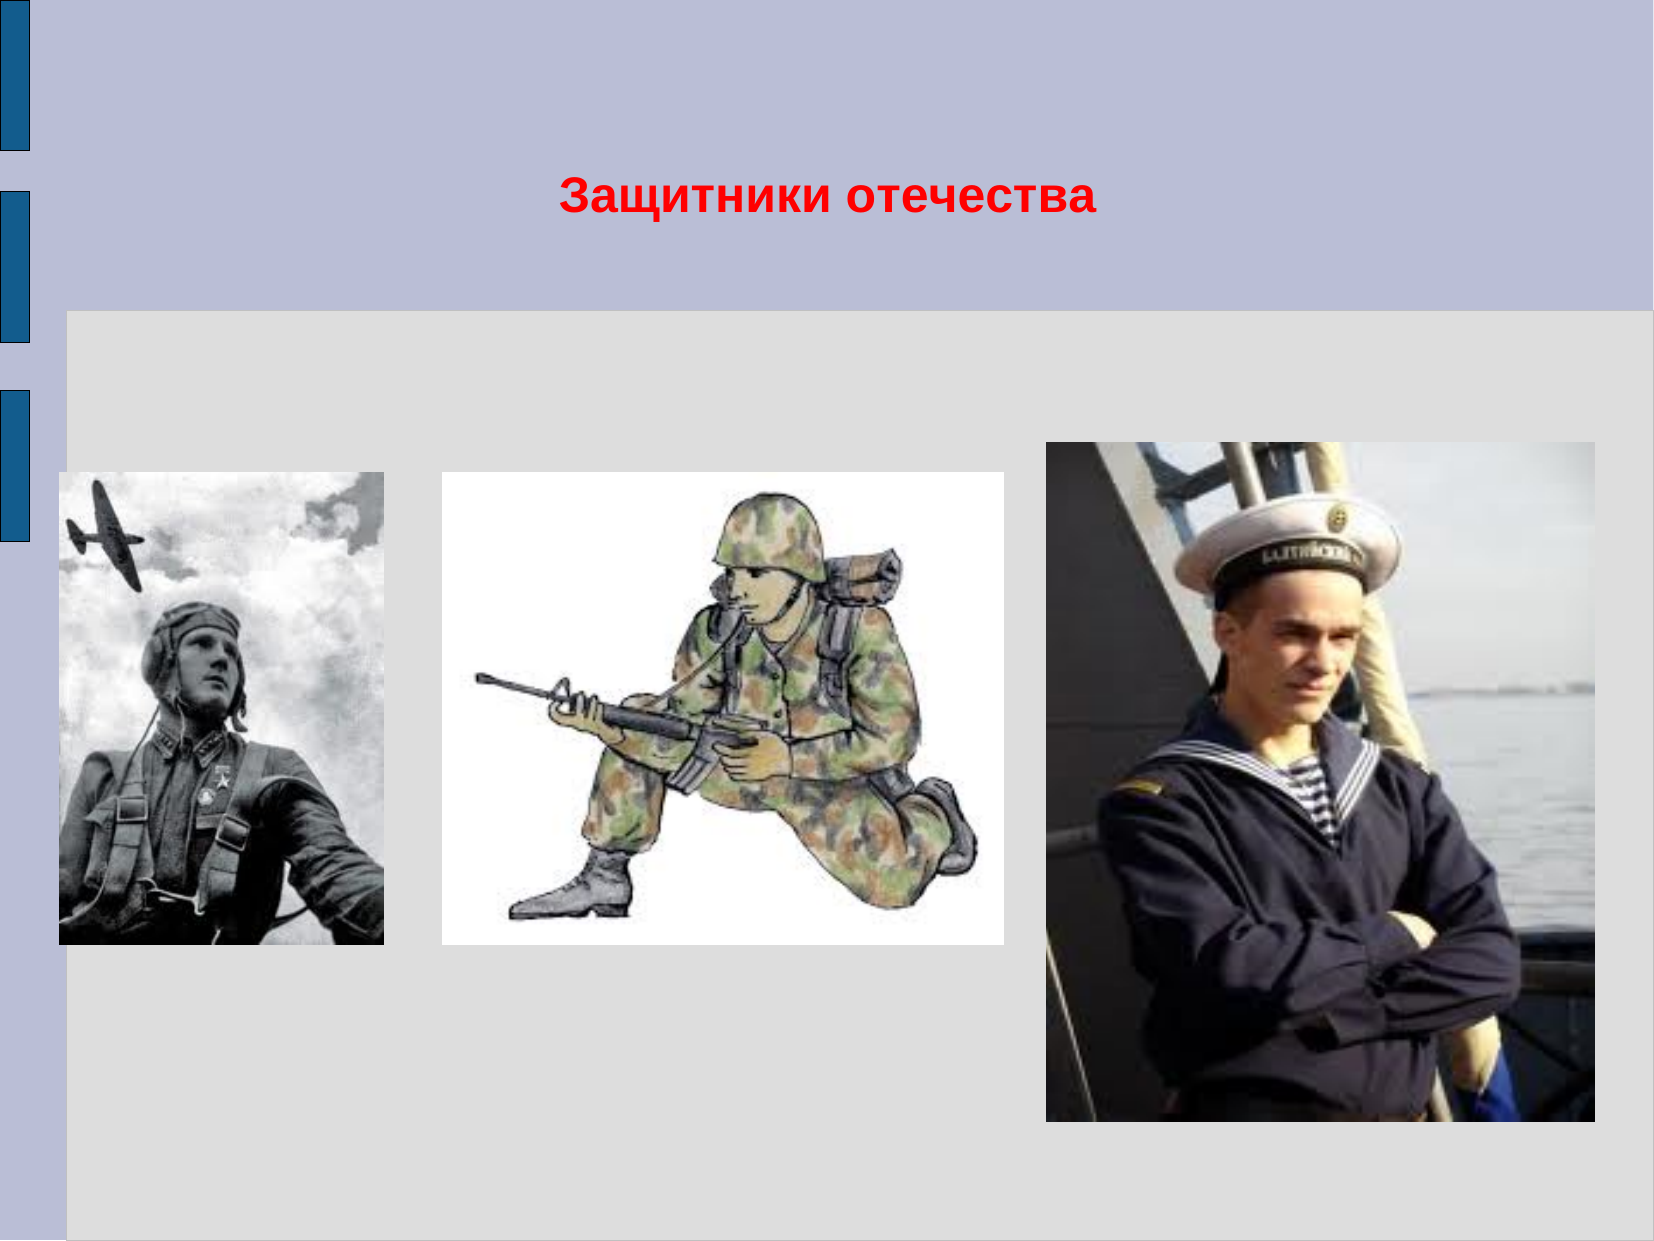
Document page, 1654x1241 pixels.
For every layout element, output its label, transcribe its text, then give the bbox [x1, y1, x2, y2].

picture [1046, 442, 1595, 1123]
picture [442, 472, 1004, 945]
picture [59, 472, 384, 945]
title Защитники отечества [121, 91, 1534, 299]
